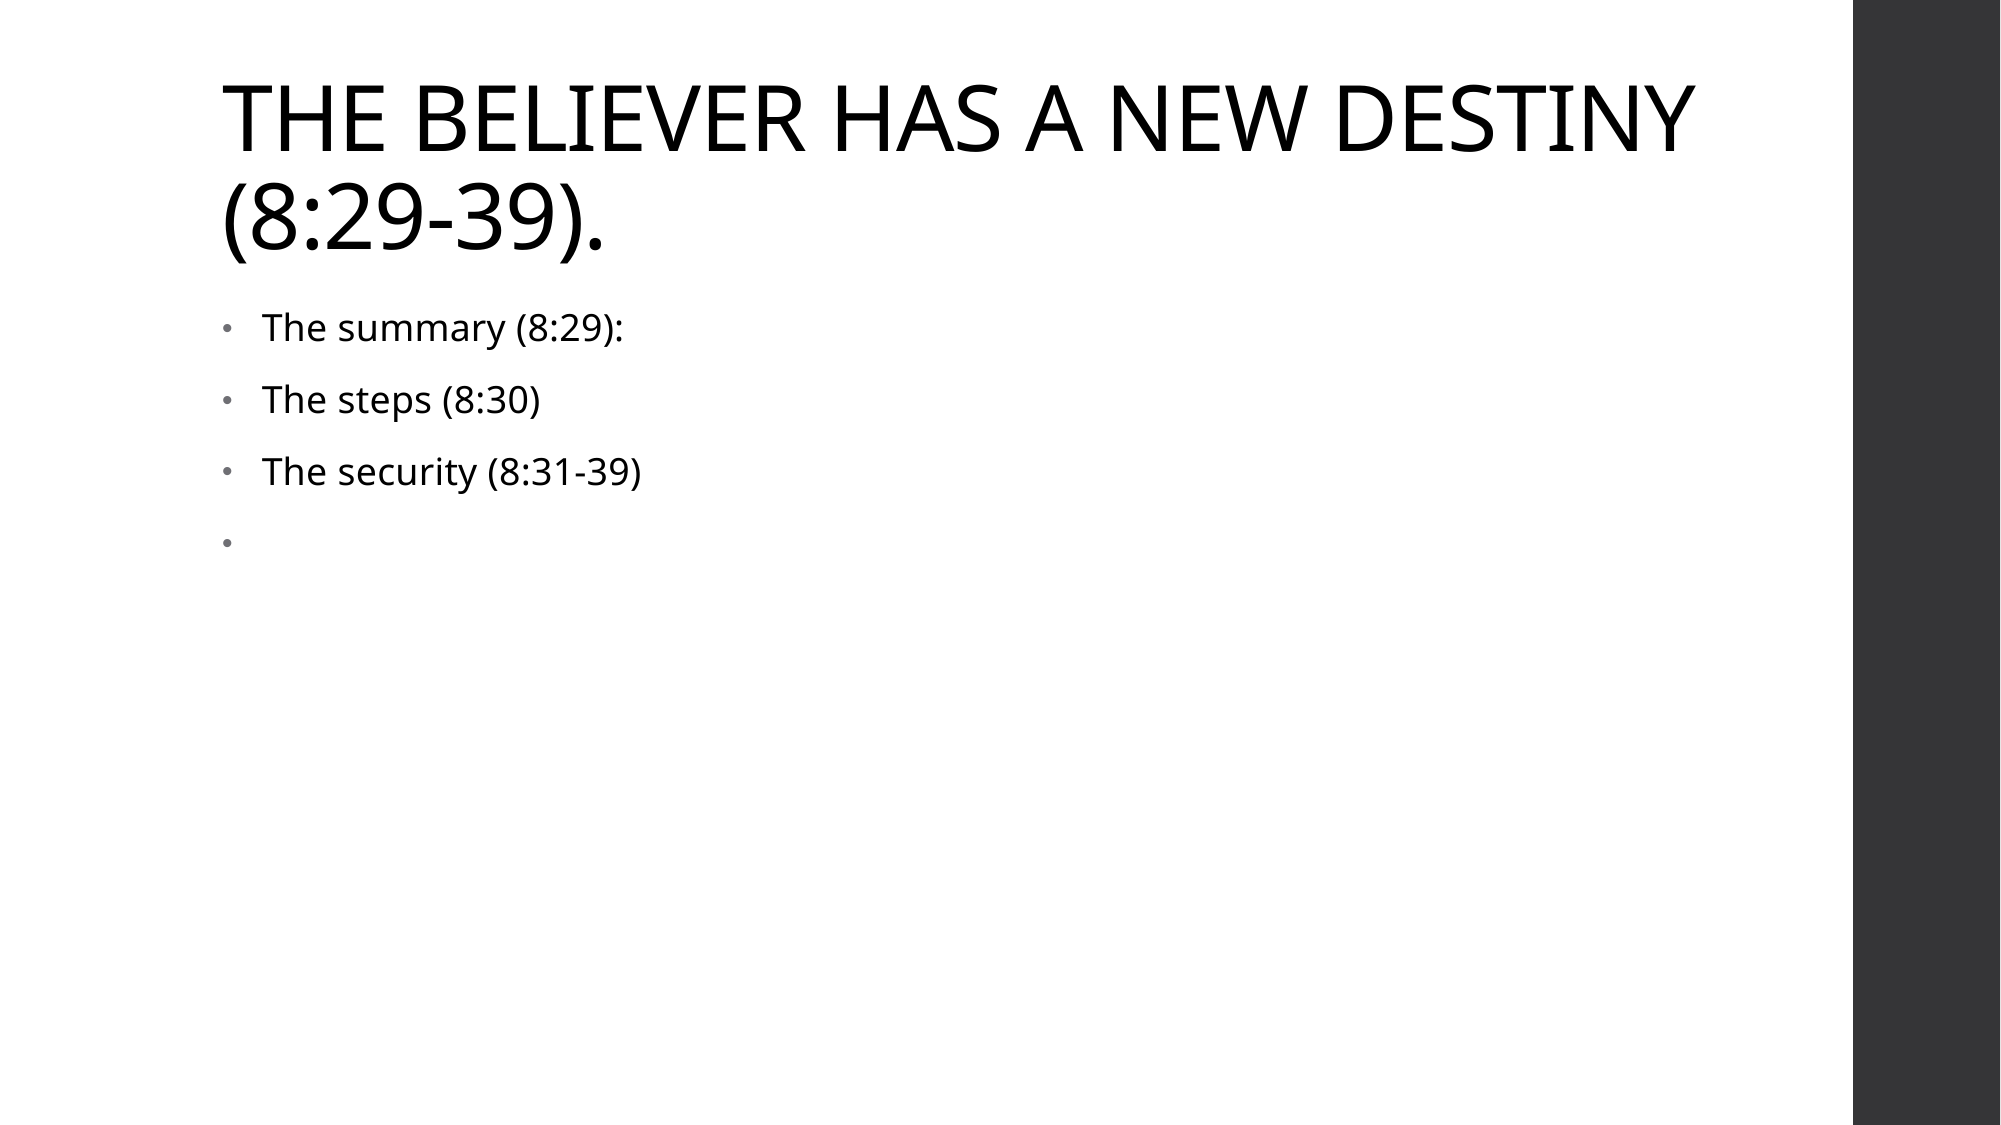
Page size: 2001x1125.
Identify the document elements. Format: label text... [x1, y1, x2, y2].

list The summary (8:29): The steps (8:30) The security (8:31-39) [206, 299, 1617, 1014]
title THE BELIEVER HAS A NEW DESTINY (8:29-39). [206, 60, 1797, 278]
